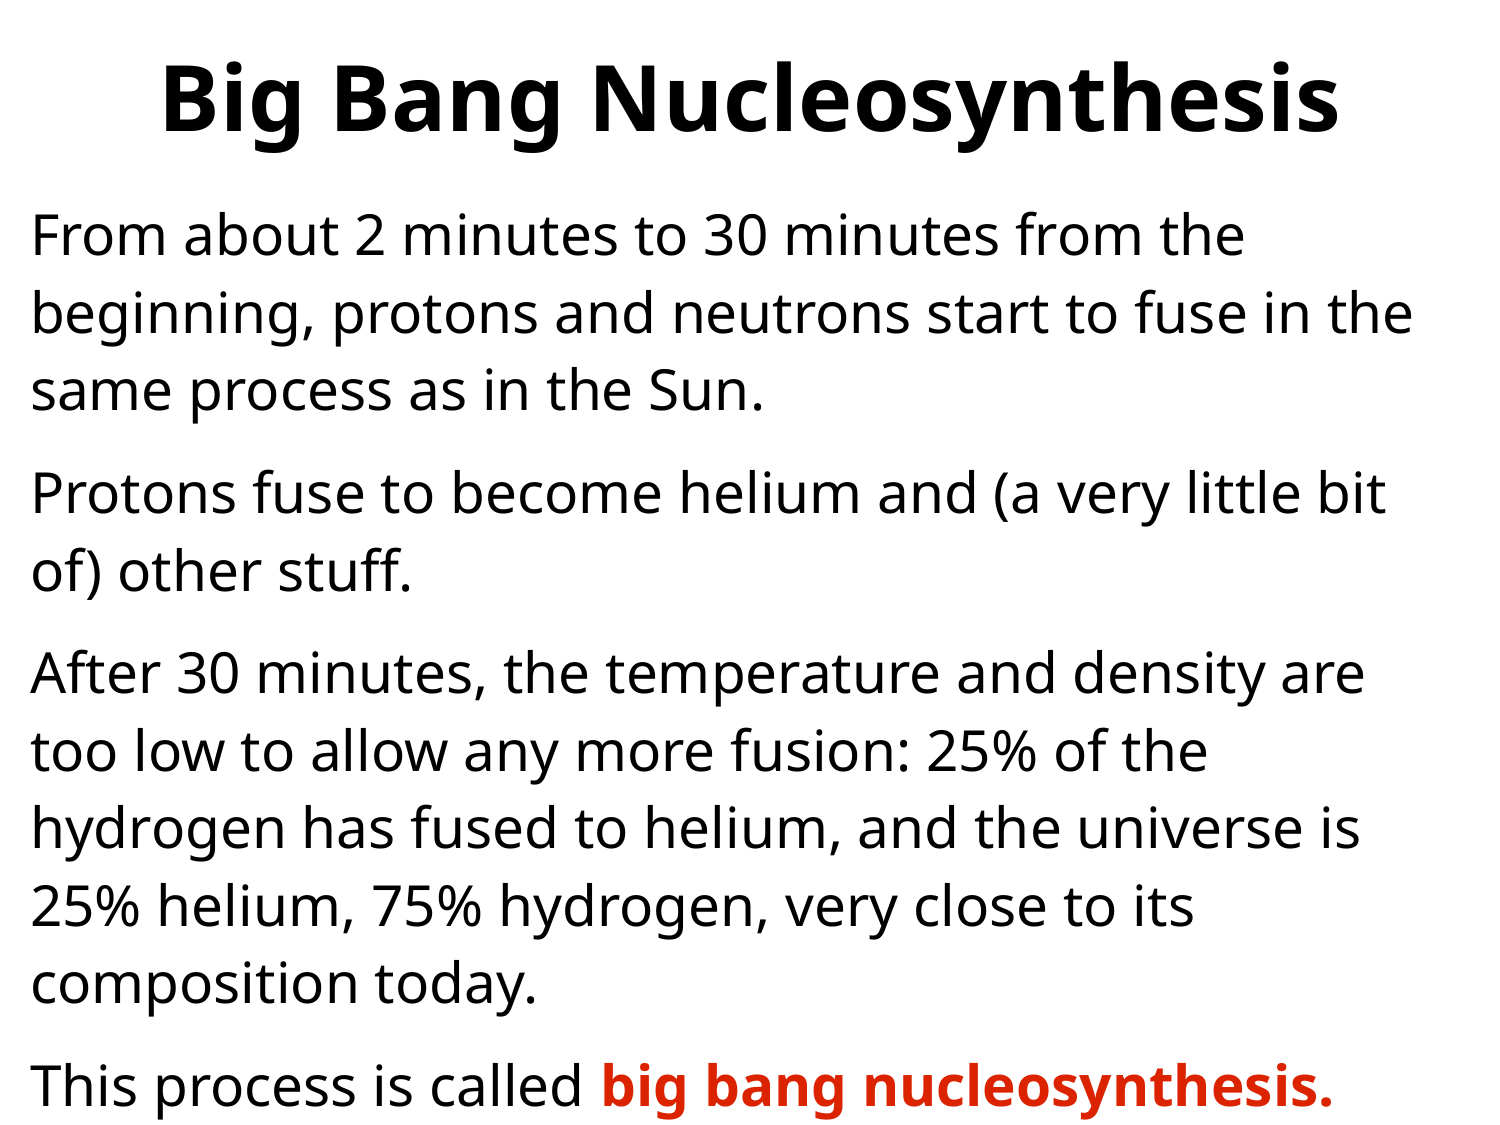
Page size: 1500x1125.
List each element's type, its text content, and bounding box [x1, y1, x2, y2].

list From about 2 minutes to 30 minutes from the beginning, protons and neutrons start to fuse in the same process as in the Sun. Protons fuse to become helium and (a very little bit of) other stuff. After 30 minutes, the temperature and density are too low to allow any more fusion: 25% of the hydrogen has fused to helium, and the universe is 25% helium, 75% hydrogen, very close to its composition today. This process is called big bang nucleosynthesis. [30, 195, 1471, 1125]
title Big Bang Nucleosynthesis [30, 42, 1471, 150]
